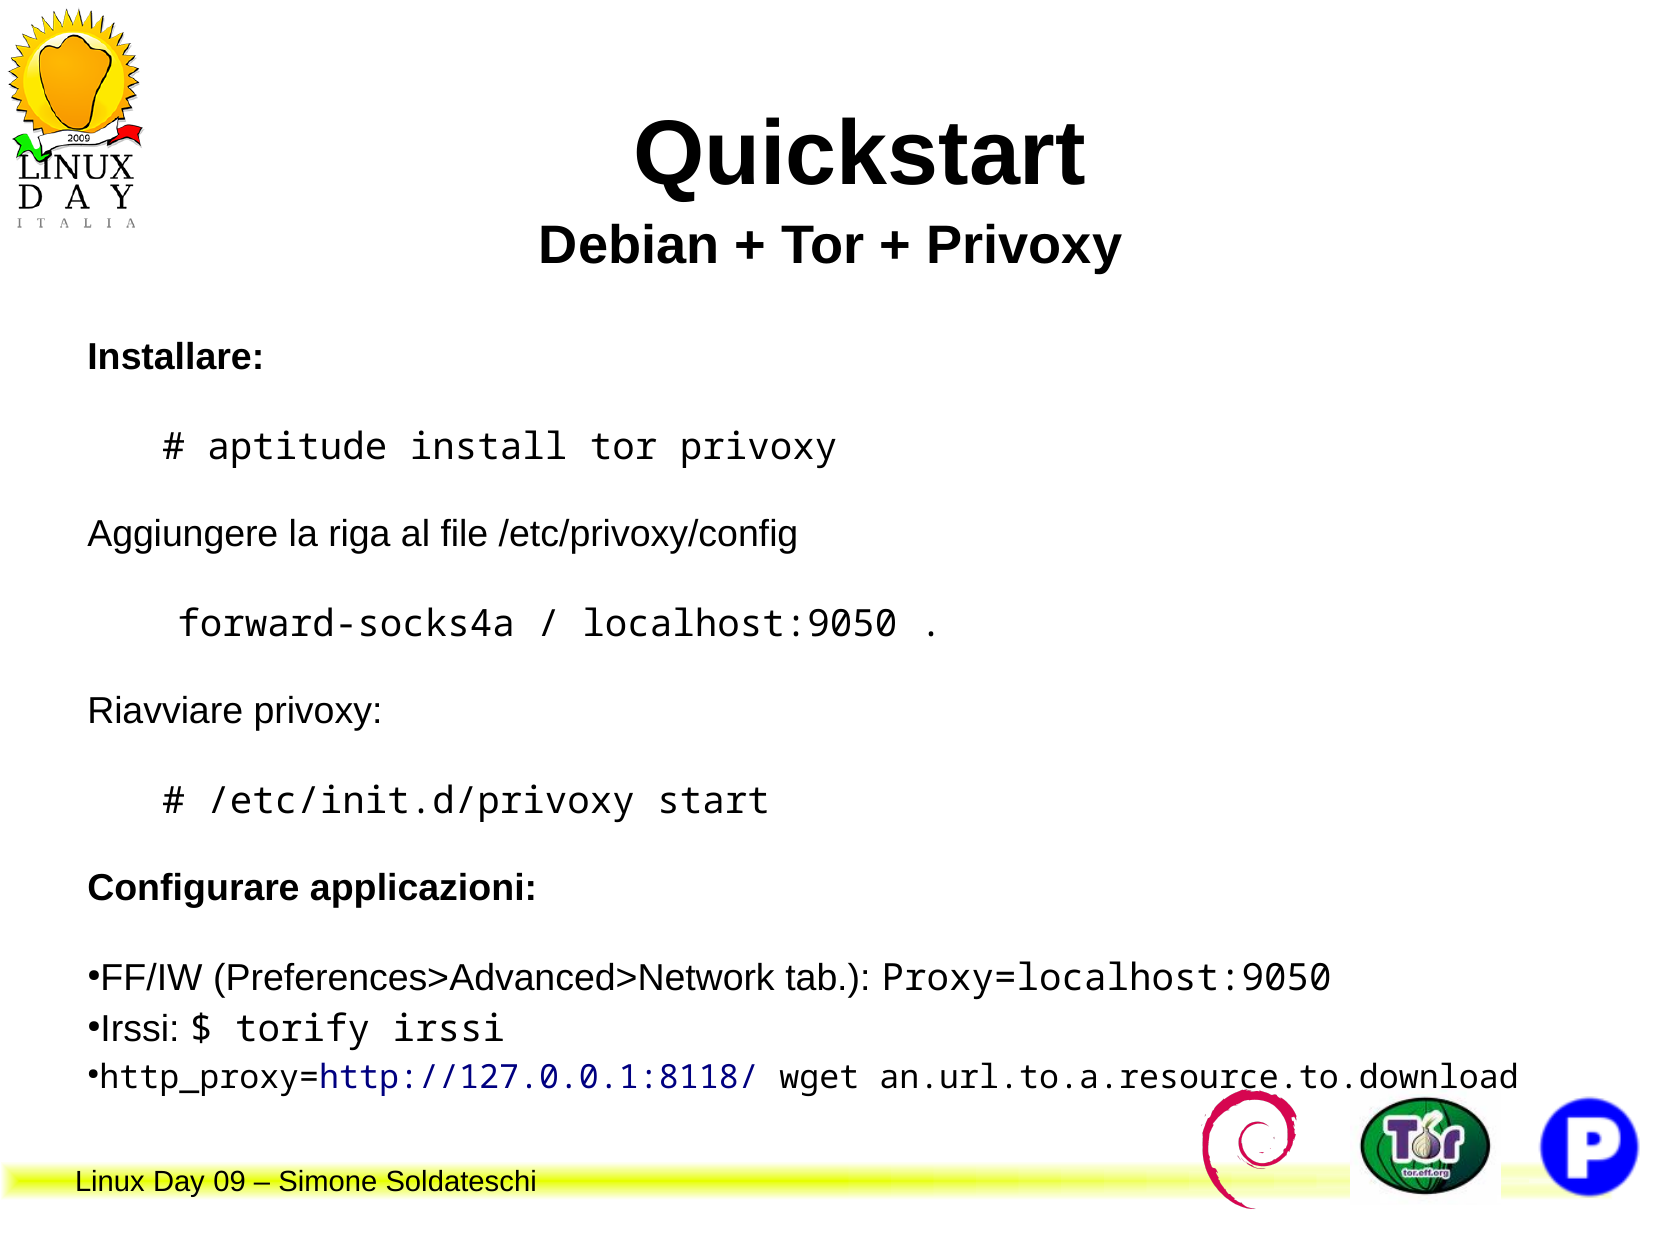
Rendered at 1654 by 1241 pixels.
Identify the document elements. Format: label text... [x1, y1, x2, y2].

picture [0, 0, 151, 235]
title Quickstart [150, 49, 1571, 225]
picture [1537, 1095, 1642, 1201]
picture [1350, 1088, 1501, 1205]
subtitle Debian + Tor + Privoxy Installare: # aptitude install tor privoxy Aggiungere la riga al file /etc/privoxy/config forward-socks4a / localhost:9050 . Riavviare privoxy: # /etc/init.d/privoxy start Configurare applicazioni: FF/IW (Preferences>Advanced>Network tab.): Proxy=localhost:9050 Irssi: $ torify irssi http_proxy=http://127.0.0.1:8118/ wget an.url.to.a.resource.to.download [87, 225, 1576, 1088]
picture [1200, 1087, 1299, 1210]
